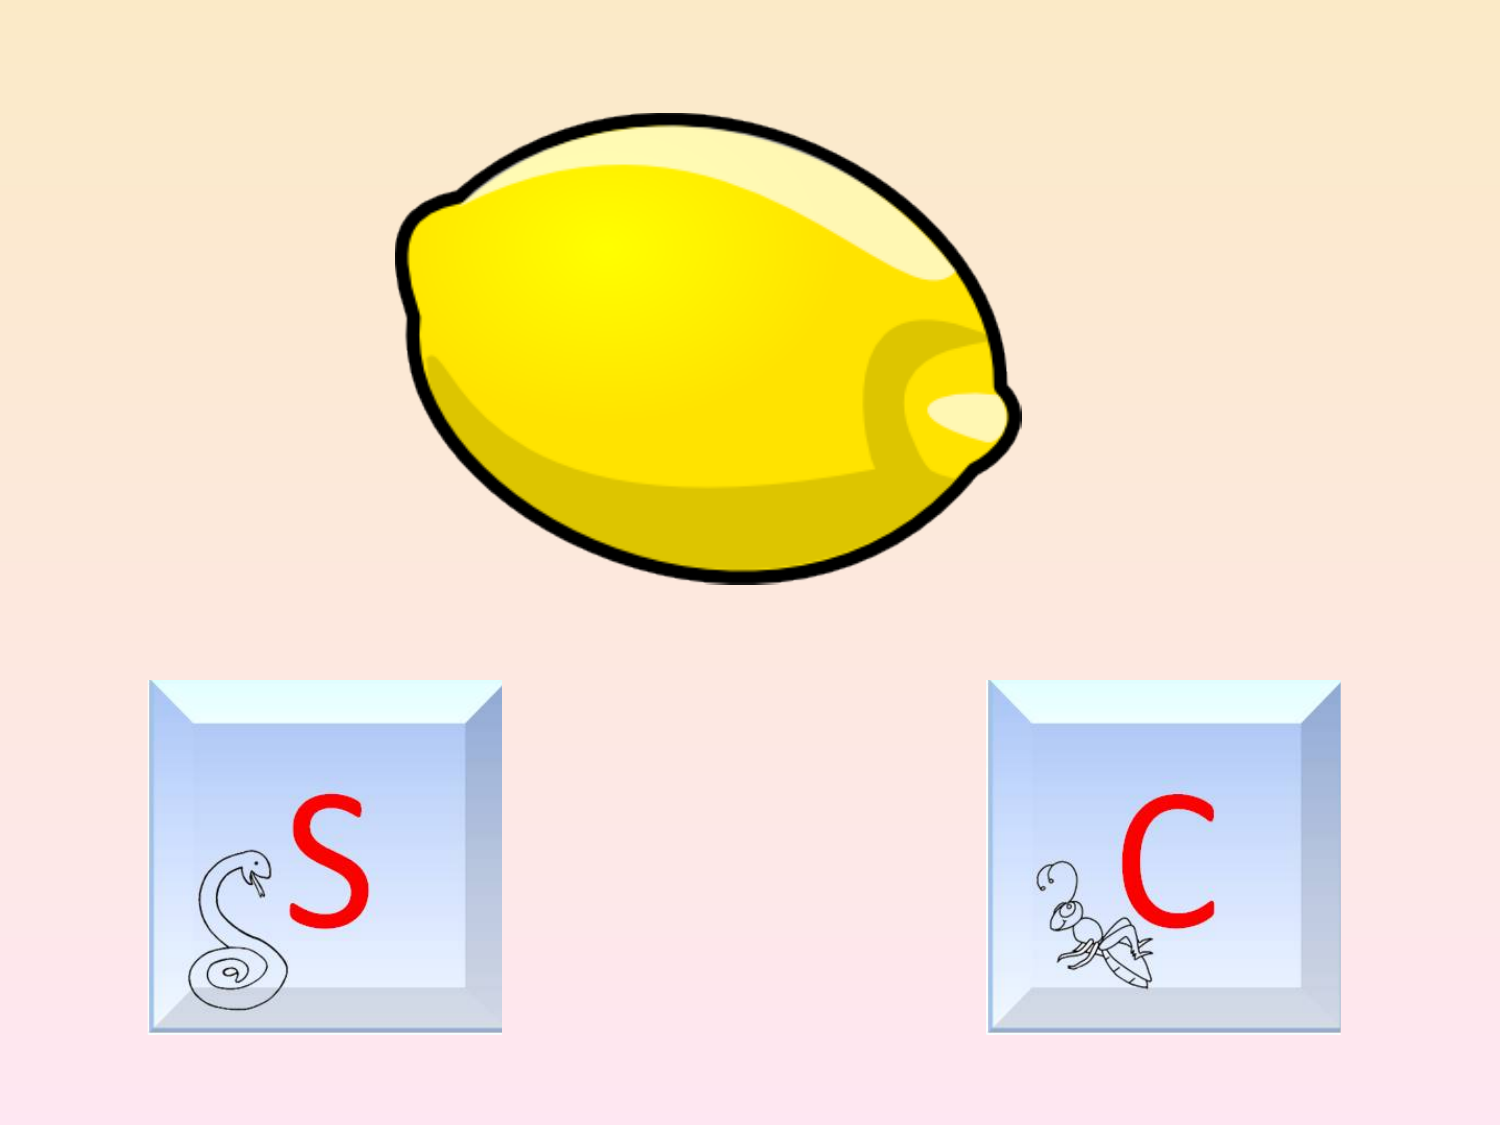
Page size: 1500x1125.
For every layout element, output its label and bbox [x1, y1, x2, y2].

picture [147, 680, 502, 1035]
picture [986, 680, 1341, 1035]
picture [395, 113, 1022, 585]
